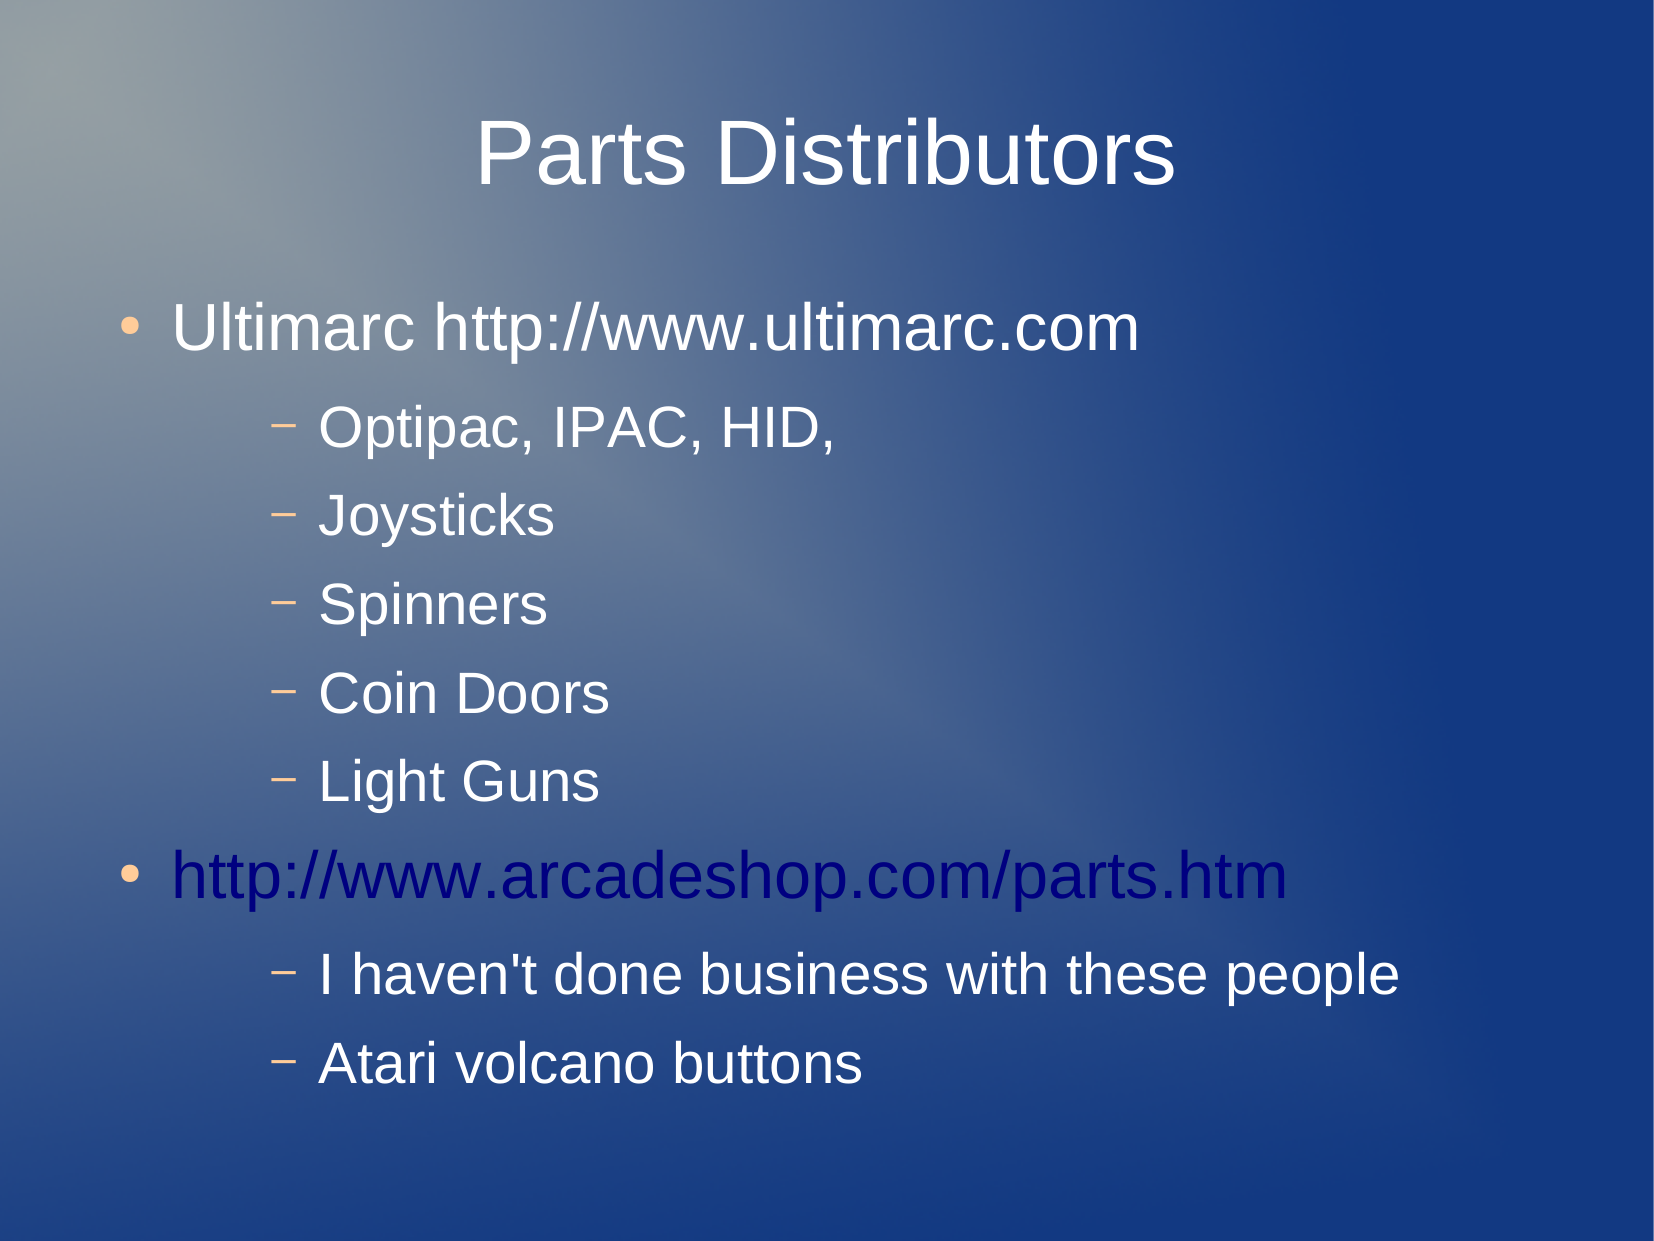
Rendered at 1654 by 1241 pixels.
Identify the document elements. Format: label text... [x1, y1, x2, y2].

title Parts Distributors [82, 56, 1571, 250]
list Ultimarc http://www.ultimarc.com Optipac, IPAC, HID, Joysticks Spinners Coin Doors Light Guns http://www.arcadeshop.com/parts.htm I haven't done business with these people Atari volcano buttons [82, 290, 1571, 1096]
picture [0, 0, 1654, 1241]
